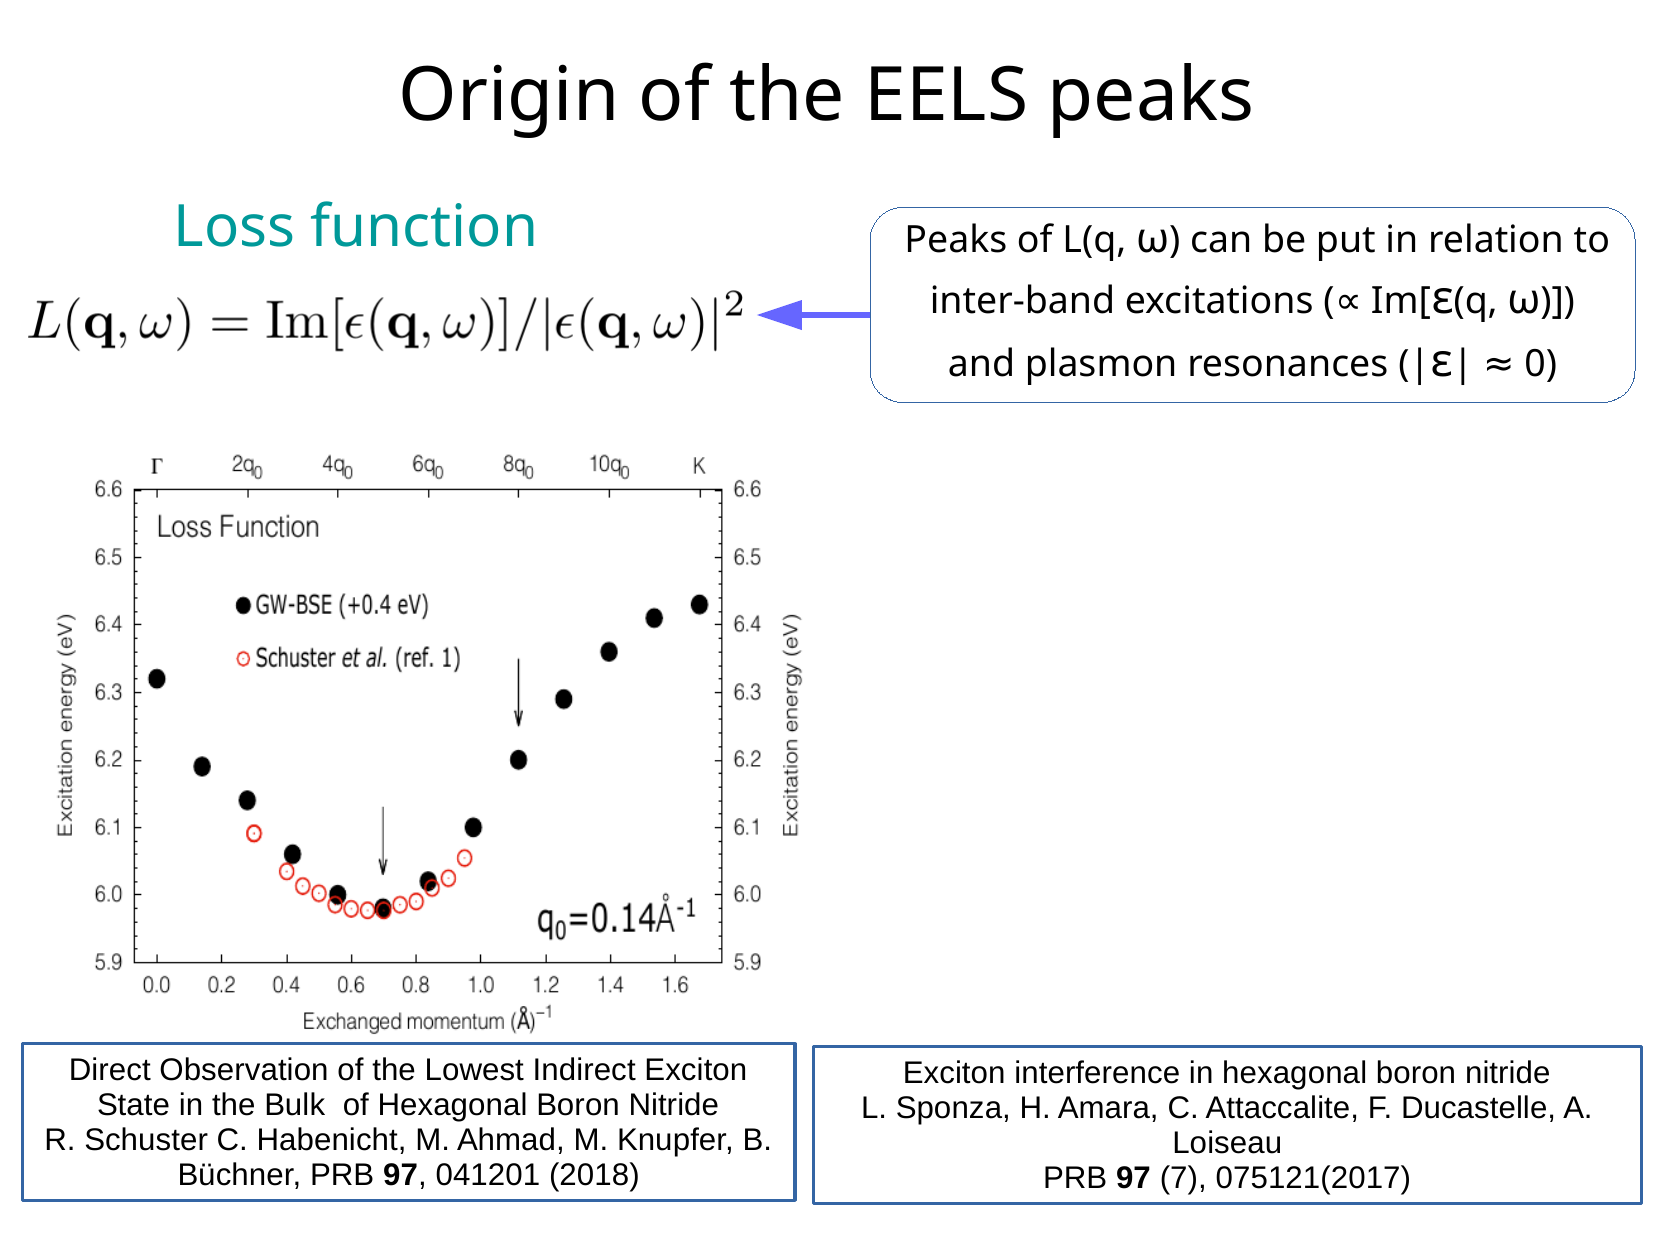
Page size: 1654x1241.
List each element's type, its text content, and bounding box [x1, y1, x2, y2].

text_box Loss function [108, 177, 604, 271]
picture [0, 254, 757, 391]
text_box Exciton interference in hexagonal boron nitride L. Sponza, H. Amara, C. Attaccalite, F. Ducastelle, A. Loiseau PRB 97 (7), 075121(2017) [813, 1046, 1642, 1204]
text_box Peaks of L(q, ω) can be put in relation to inter-band excitations (∝ Im[ε(q, ω)]) and plasmon resonances (|ε| ≈ 0) [885, 194, 1621, 403]
picture [53, 446, 811, 1053]
title Origin of the EELS peaks [82, 18, 1571, 166]
text_box Direct Observation of the Lowest Indirect Exciton State in the Bulk of Hexagonal Boron Nitride R. Schuster C. Habenicht, M. Ahmad, M. Knupfer, B. Büchner, PRB 97, 041201 (2018) [22, 1043, 796, 1201]
